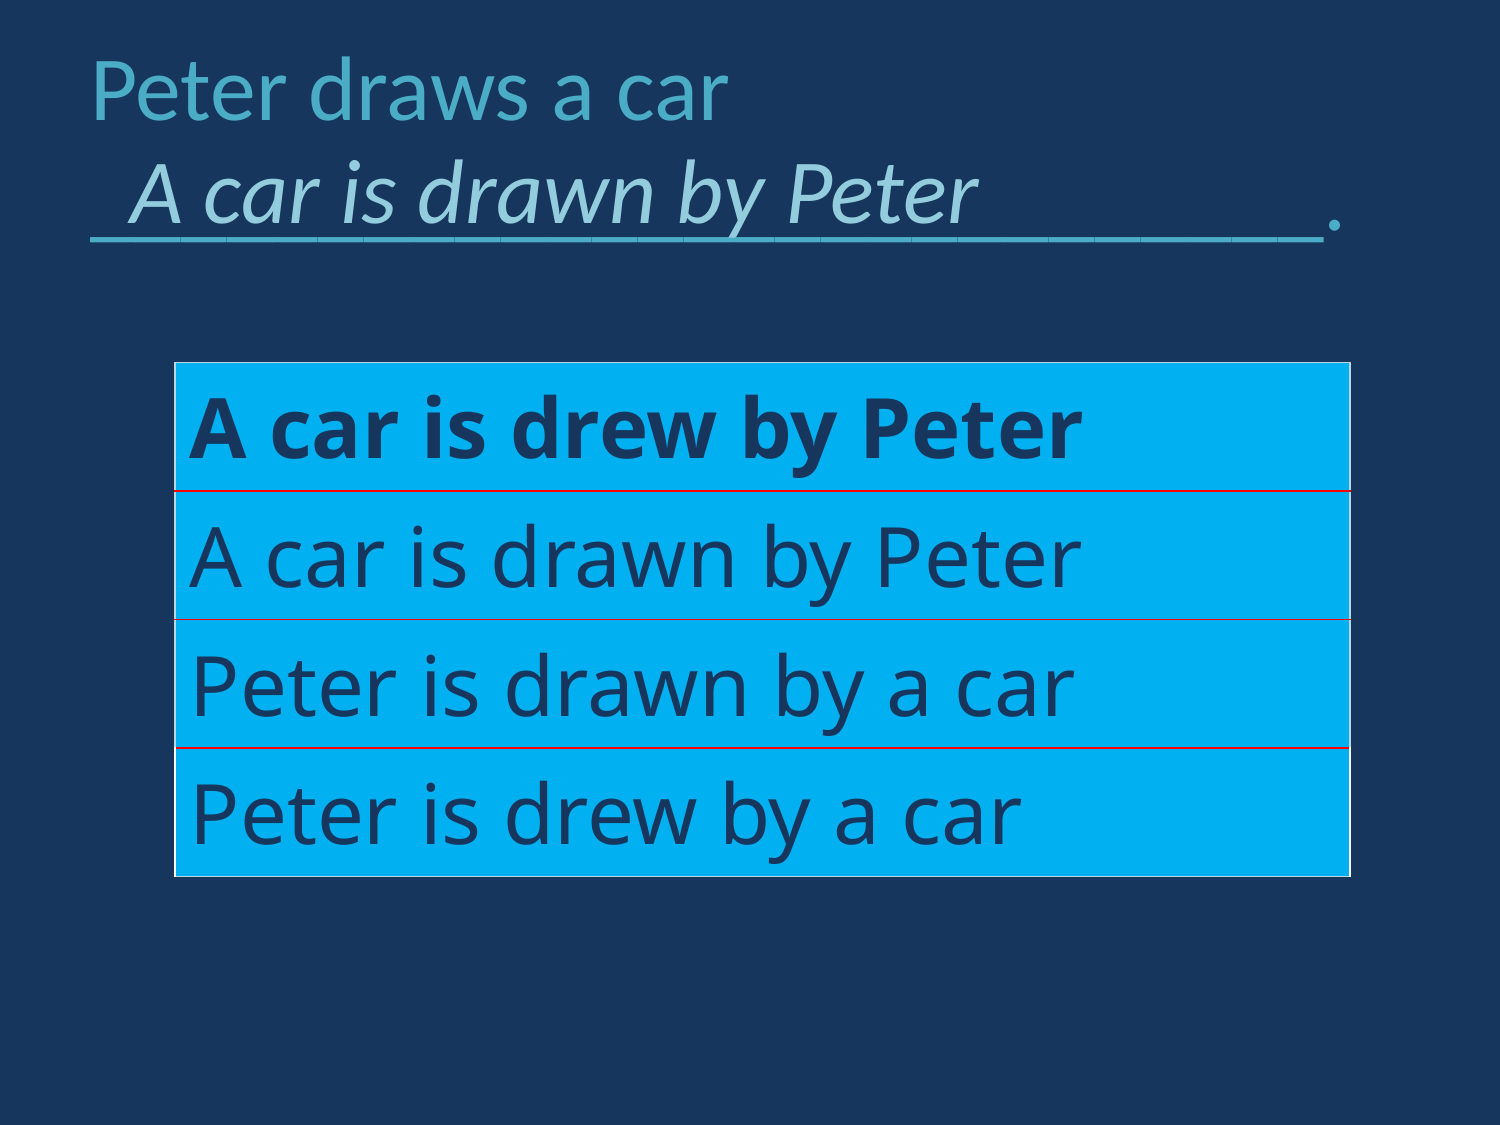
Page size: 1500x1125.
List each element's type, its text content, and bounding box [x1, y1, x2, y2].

table_cell Peter is drawn by a car [176, 620, 1349, 747]
list [75, 262, 1425, 1005]
table_cell A car is drawn by Peter [176, 492, 1349, 619]
text_box A car is drawn by Peter [115, 124, 995, 250]
table_cell Peter is drew by a car [176, 749, 1349, 876]
table_header A car is drew by Peter [176, 363, 1349, 490]
title Peter draws a car ___________________________. [75, 45, 1425, 233]
